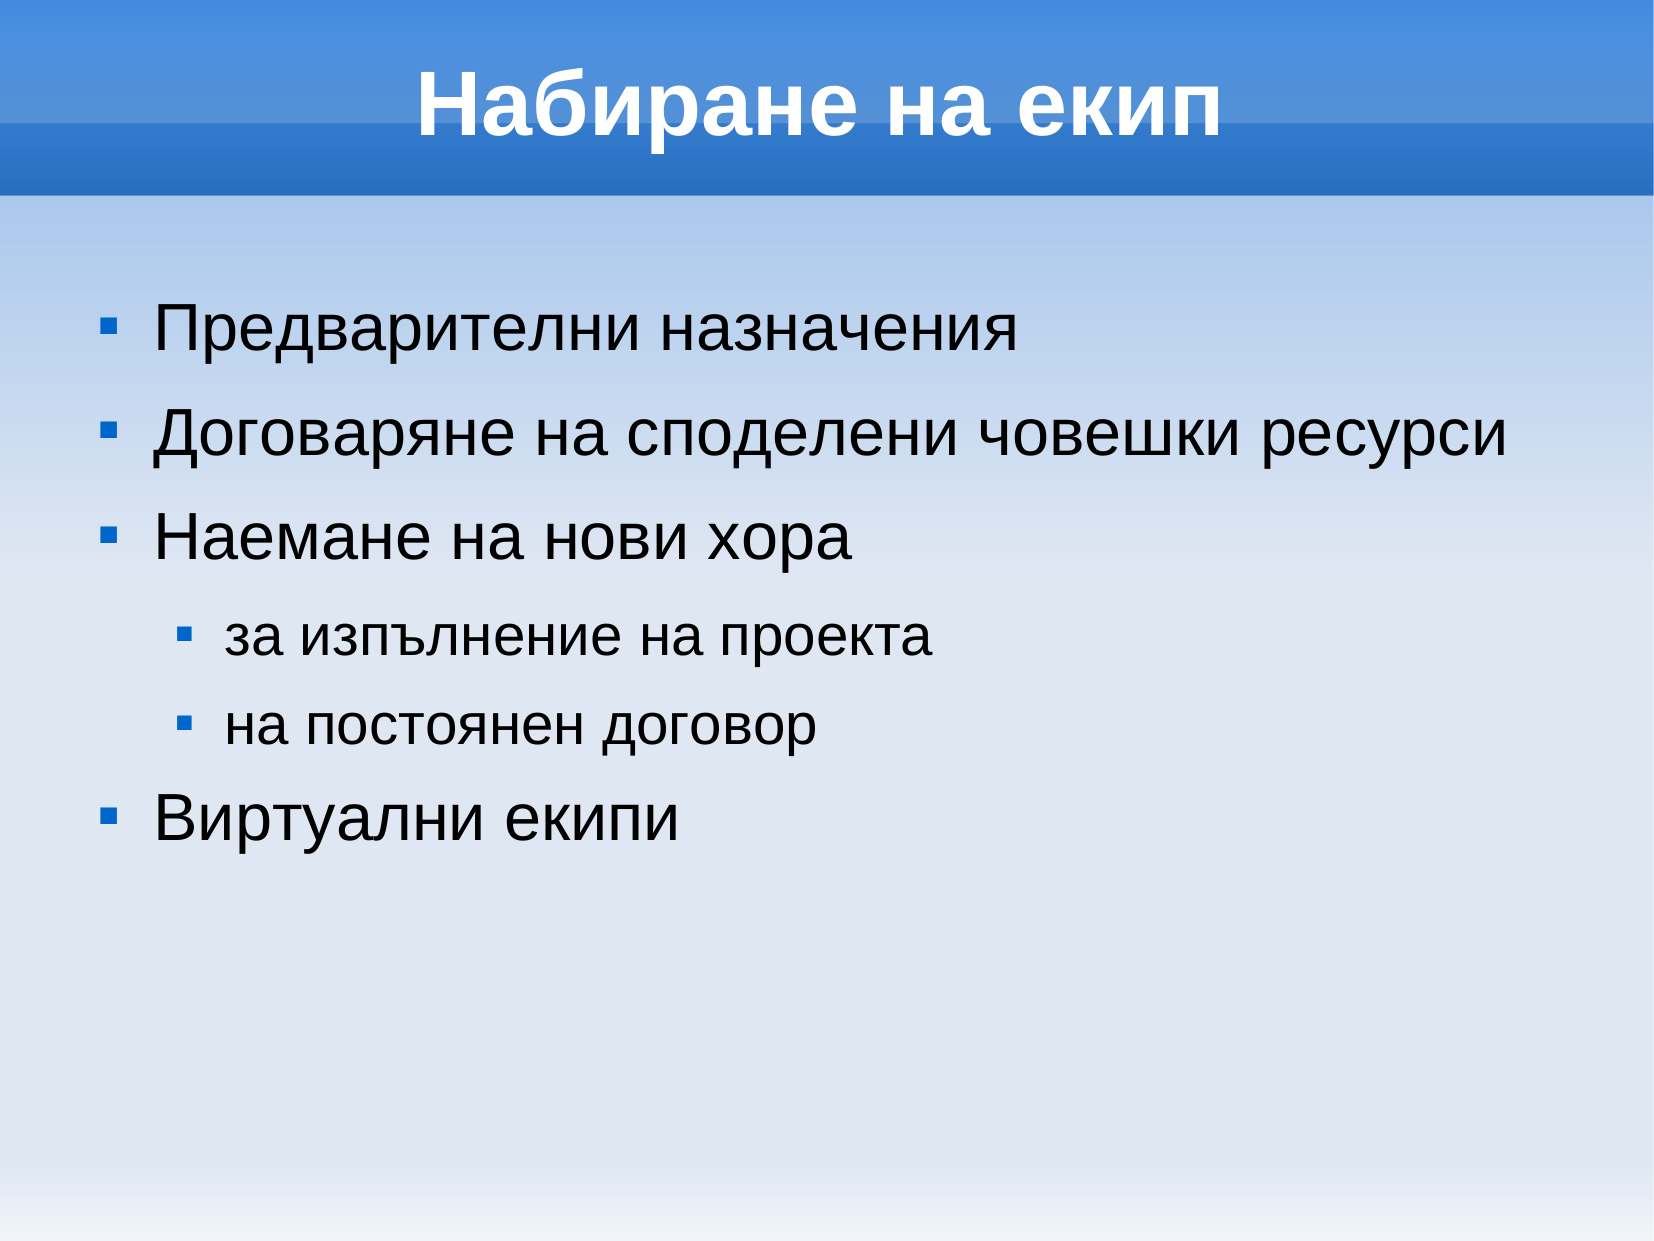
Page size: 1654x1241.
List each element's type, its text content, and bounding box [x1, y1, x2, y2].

title Набиране на екип [76, 0, 1565, 208]
list Предварителни назначения Договаряне на споделени човешки ресурси Наемане на нови хора за изпълнение на проекта на постоянен договор Виртуални екипи [82, 290, 1571, 1109]
picture [0, 0, 1654, 1241]
